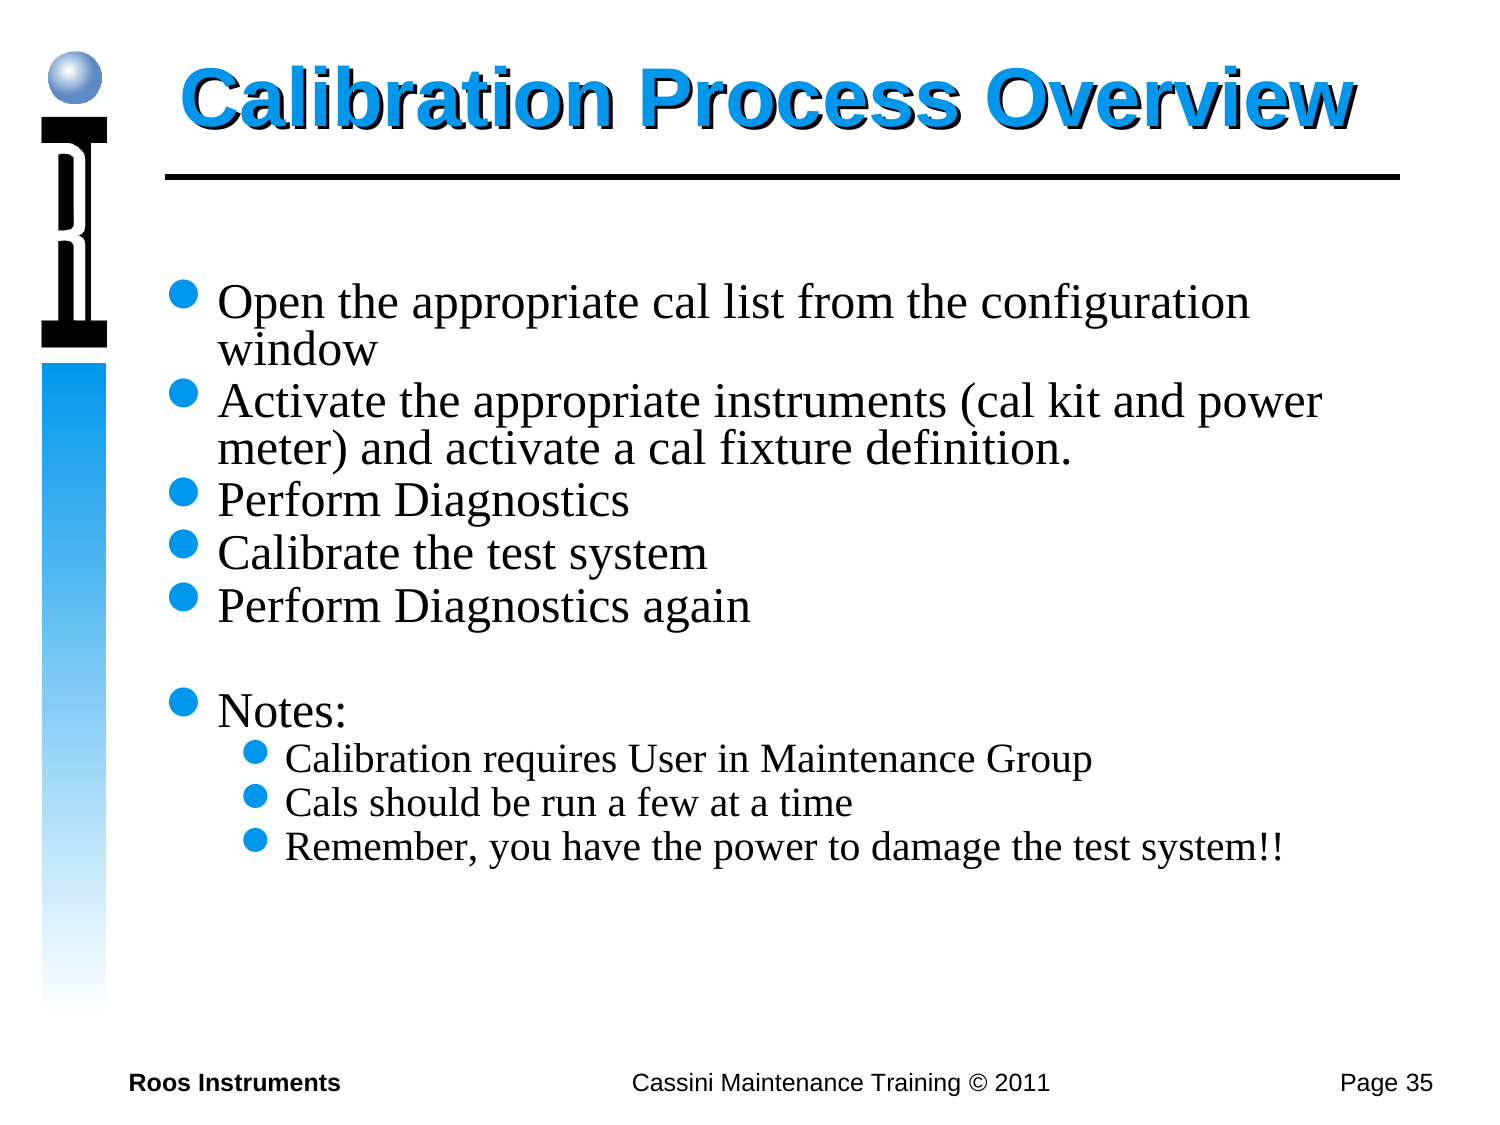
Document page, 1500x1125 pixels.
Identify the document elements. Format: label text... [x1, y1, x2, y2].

title Calibration Process Overview [165, 43, 1441, 152]
list Open the appropriate cal list from the configuration window Activate the appropriate instruments (cal kit and power meter) and activate a cal fixture definition. Perform Diagnostics Calibrate the test system Perform Diagnostics again Notes: Calibration requires User in Maintenance Group Cals should be run a few at a time Remember, you have the power to damage the test system!! [150, 273, 1426, 1000]
